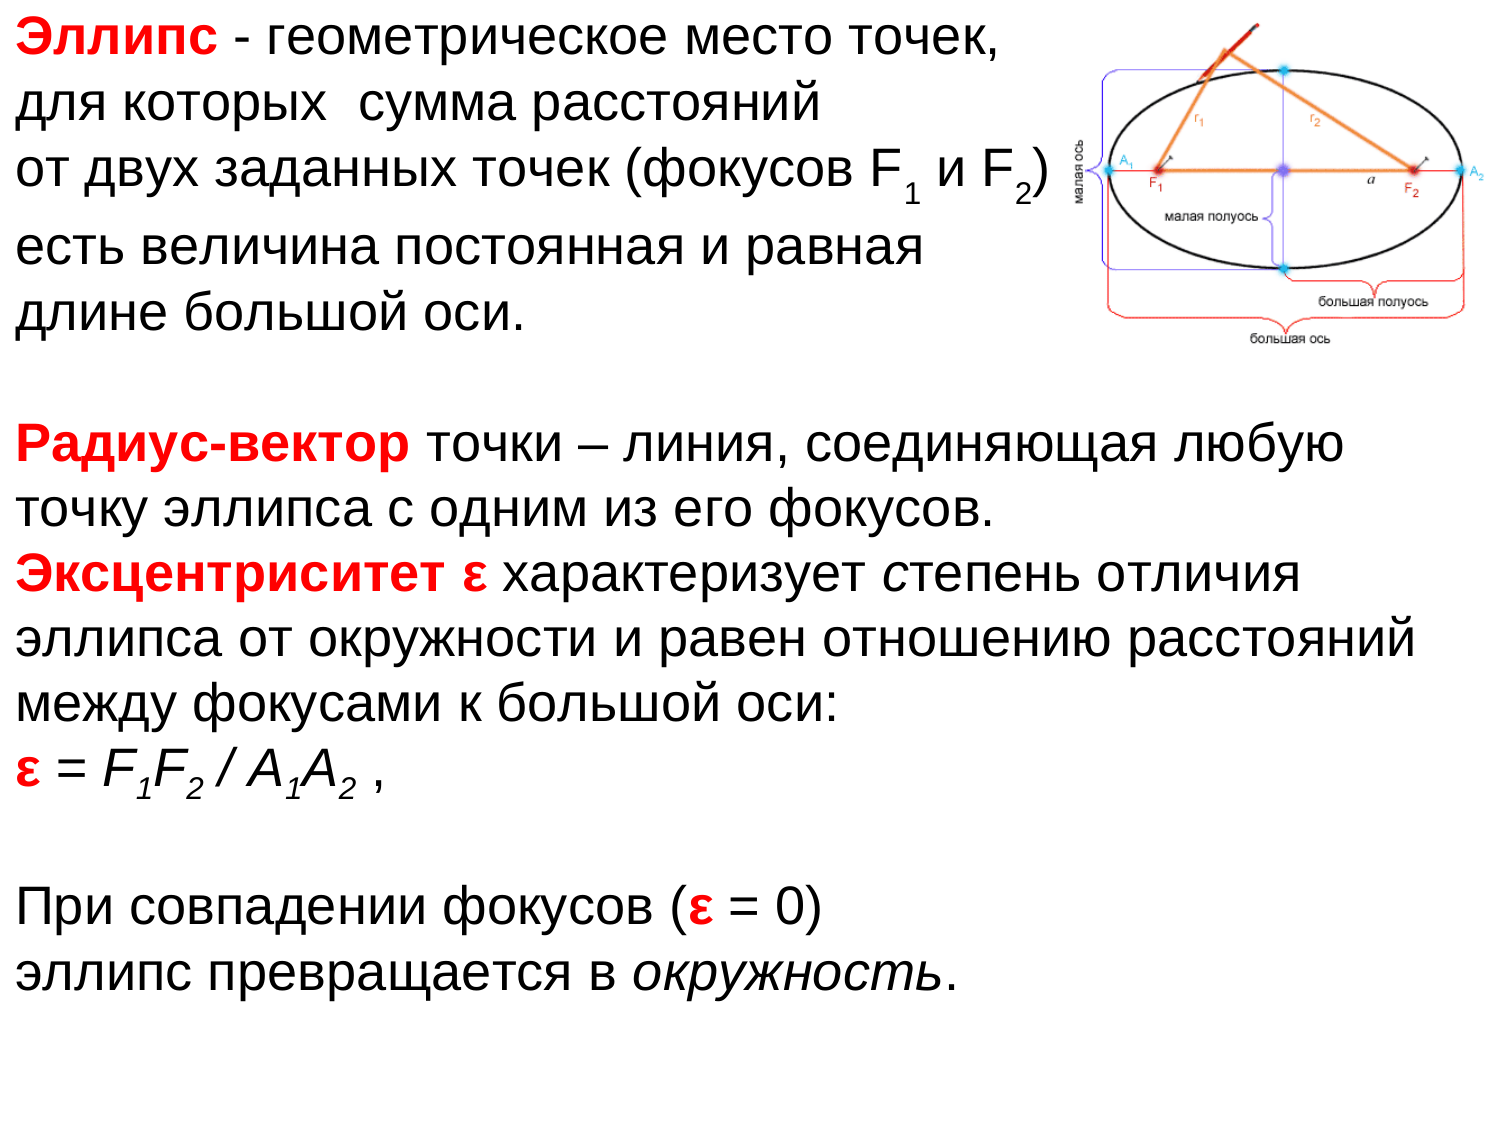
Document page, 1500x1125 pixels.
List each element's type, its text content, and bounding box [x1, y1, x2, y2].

picture [1057, 13, 1500, 351]
text_box Эллипс - геометрическое место точек, для которых сумма расстояний от двух заданных точек (фокусов F1 и F2) есть величина постоянная и равная длине большой оси. Радиус-вектор точки – линия, соединяющая любую точку эллипса с одним из его фокусов. Эксцентриситет ε характеризует степень отличия эллипса от окружности и равен отношению расстояний между фокусами к большой оси: ε = F1F2 / A1A2 , При совпадении фокусов (ε = 0) эллипс превращается в окружность. [0, 441, 1500, 650]
